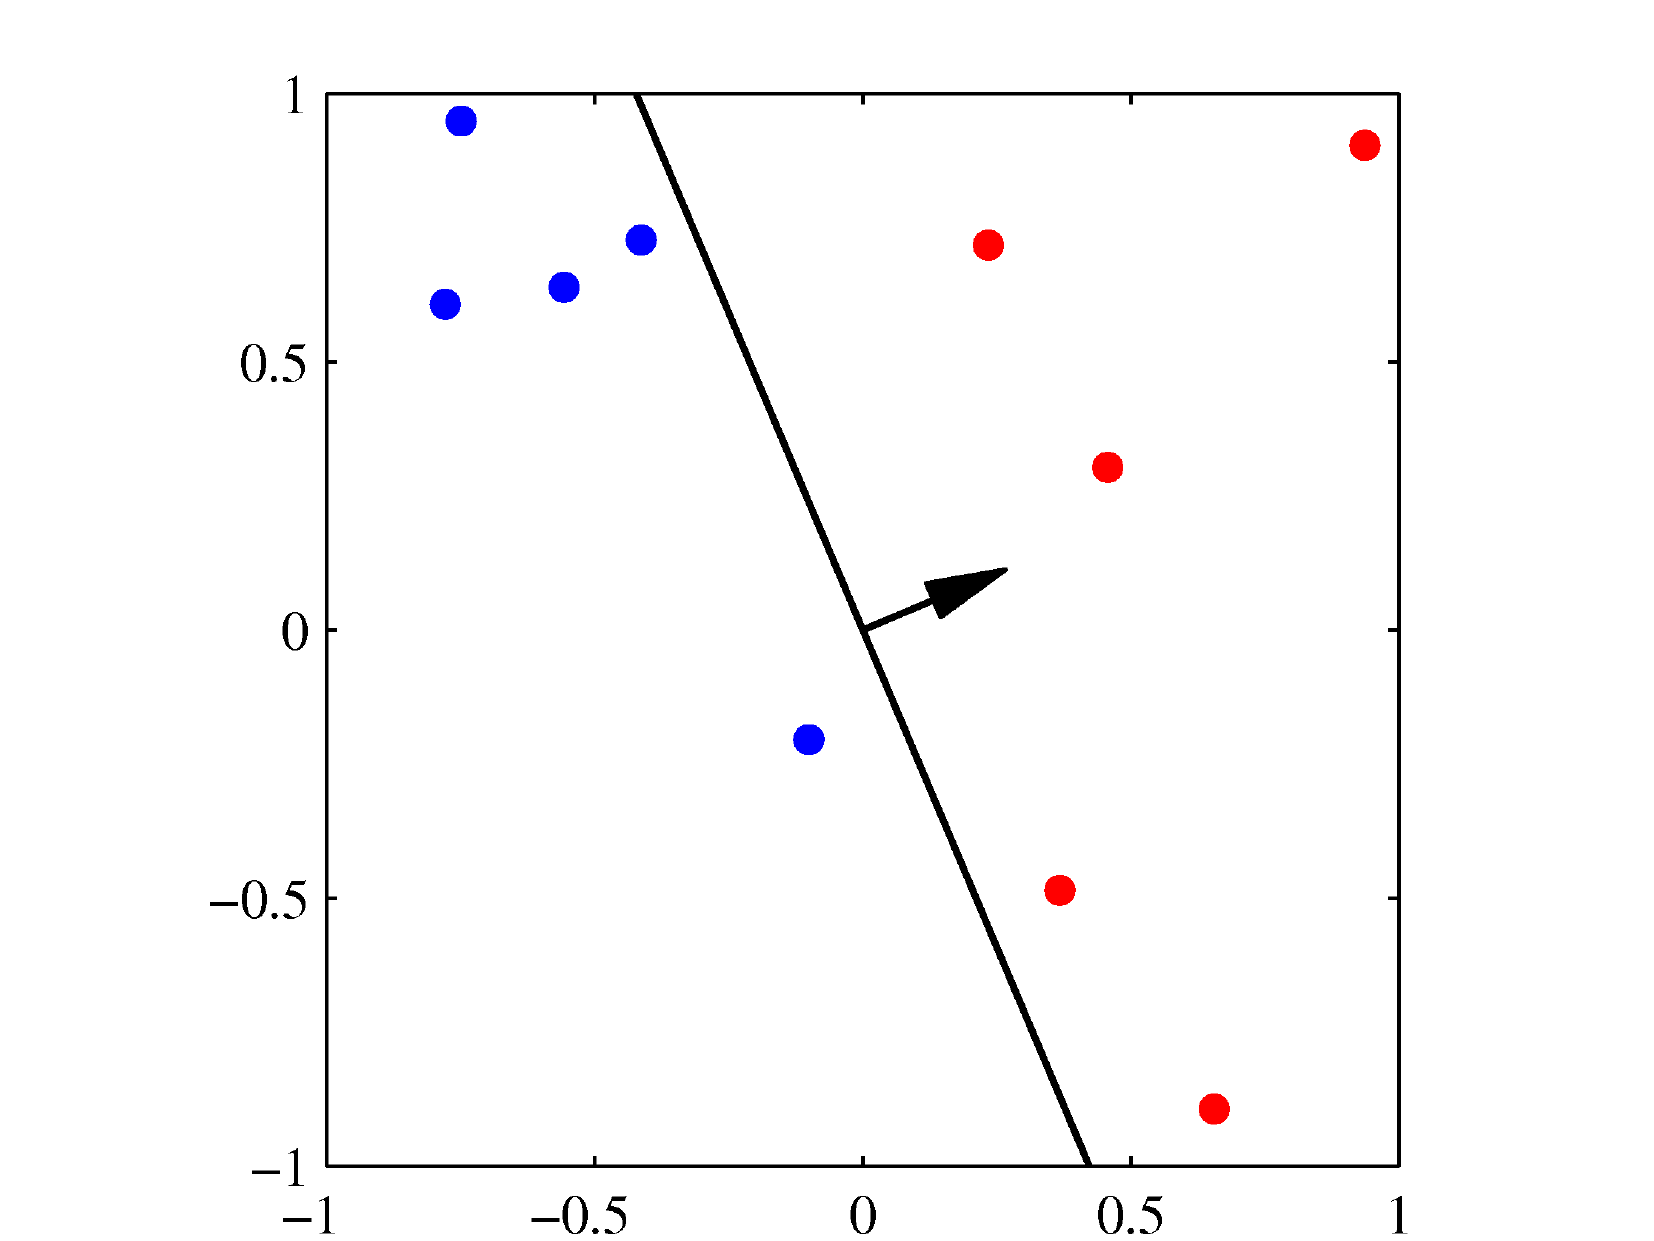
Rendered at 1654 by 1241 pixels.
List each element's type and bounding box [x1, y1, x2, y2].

picture [197, 4, 1462, 1241]
